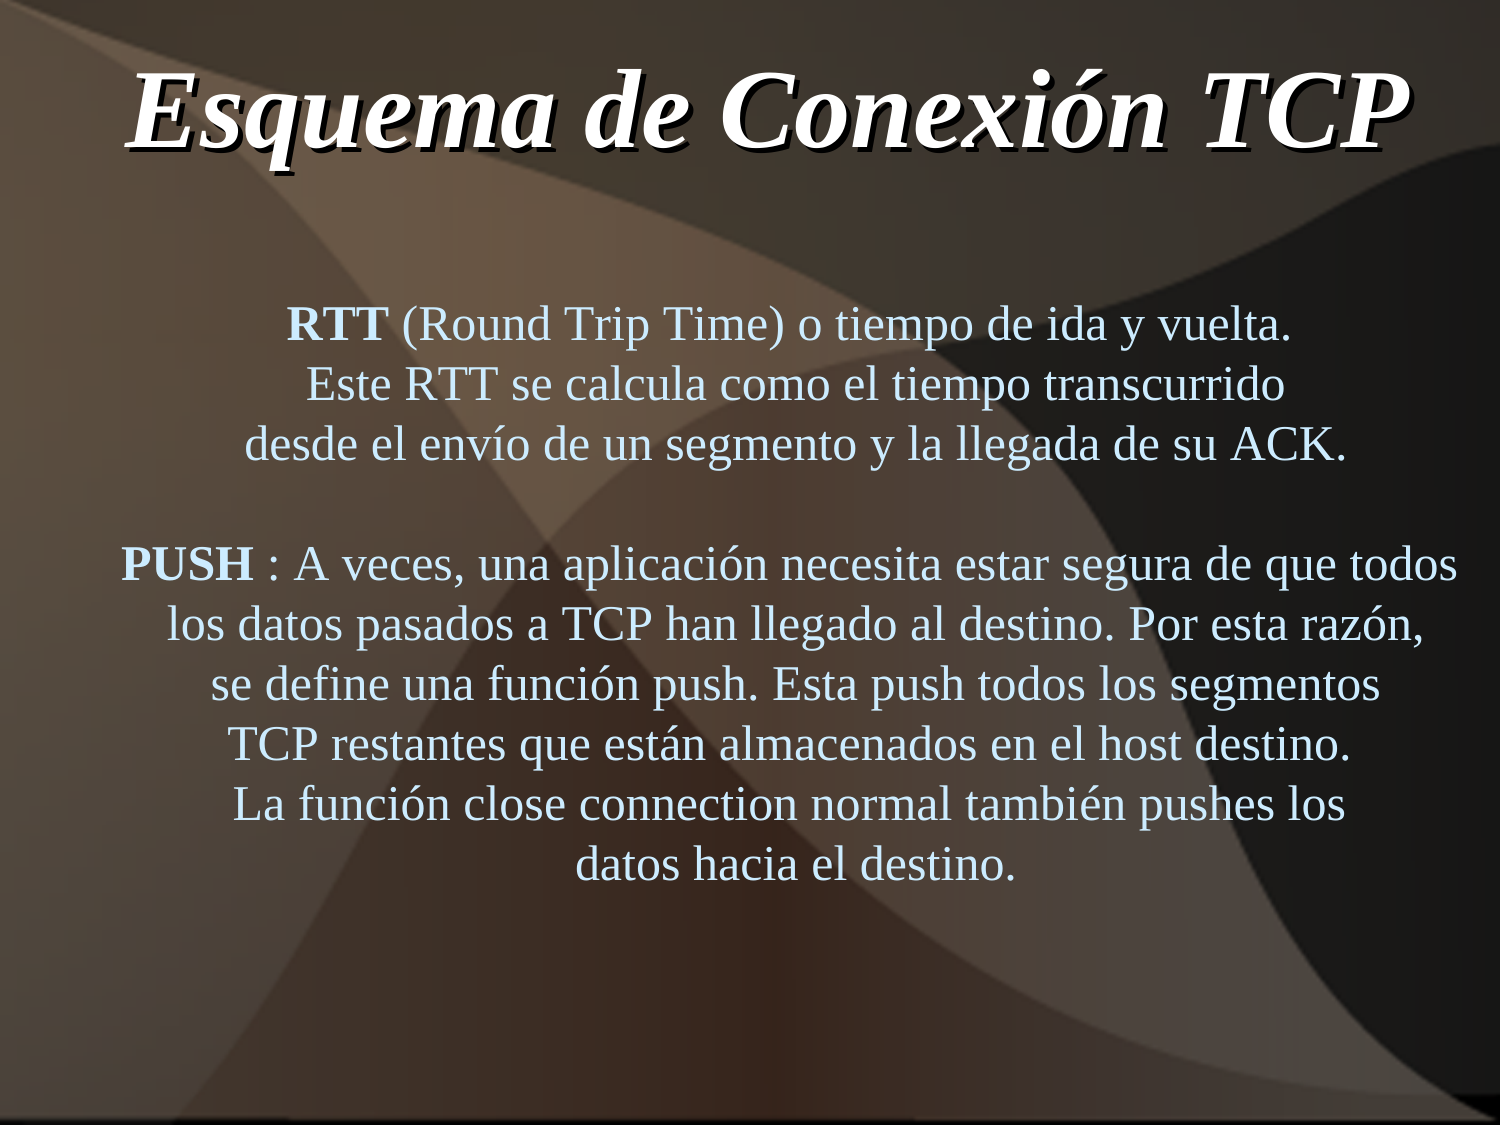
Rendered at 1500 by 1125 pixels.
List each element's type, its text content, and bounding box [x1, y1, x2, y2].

text_box RTT (Round Trip Time) o tiempo de ida y vuelta. Este RTT se calcula como el tiempo transcurrido desde el envío de un segmento y la llegada de su ACK. PUSH : A veces, una aplicación necesita estar segura de que todos los datos pasados a TCP han llegado al destino. Por esta razón, se define una función push. Esta push todos los segmentos TCP restantes que están almacenados en el host destino. La función close connection normal también pushes los datos hacia el destino. [106, 282, 1487, 898]
text_box Esquema de Conexión TCP [70, 42, 1426, 178]
picture [0, 0, 1500, 1125]
